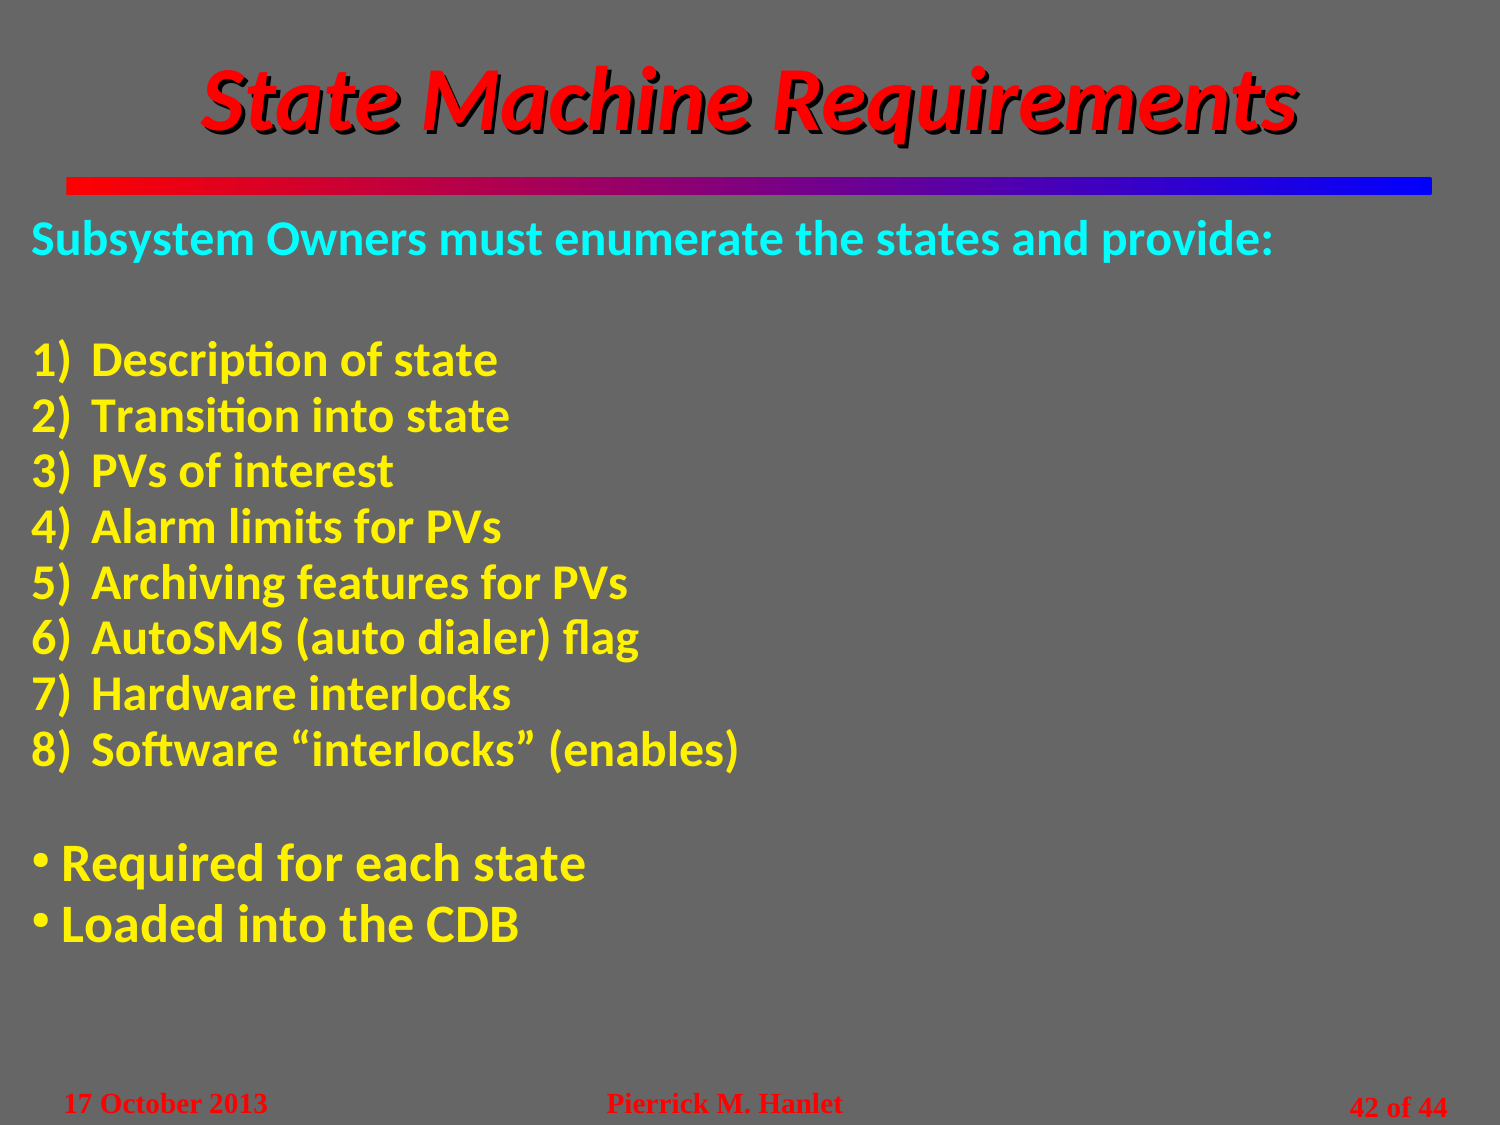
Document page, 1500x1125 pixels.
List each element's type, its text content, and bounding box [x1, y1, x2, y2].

title State Machine Requirements [15, 15, 1486, 180]
text_box Subsystem Owners must enumerate the states and provide: Description of state Transition into state PVs of interest Alarm limits for PVs Archiving features for PVs AutoSMS (auto dialer) flag Hardware interlocks Software “interlocks” (enables) Required for each state Loaded into the CDB [16, 203, 1500, 1079]
